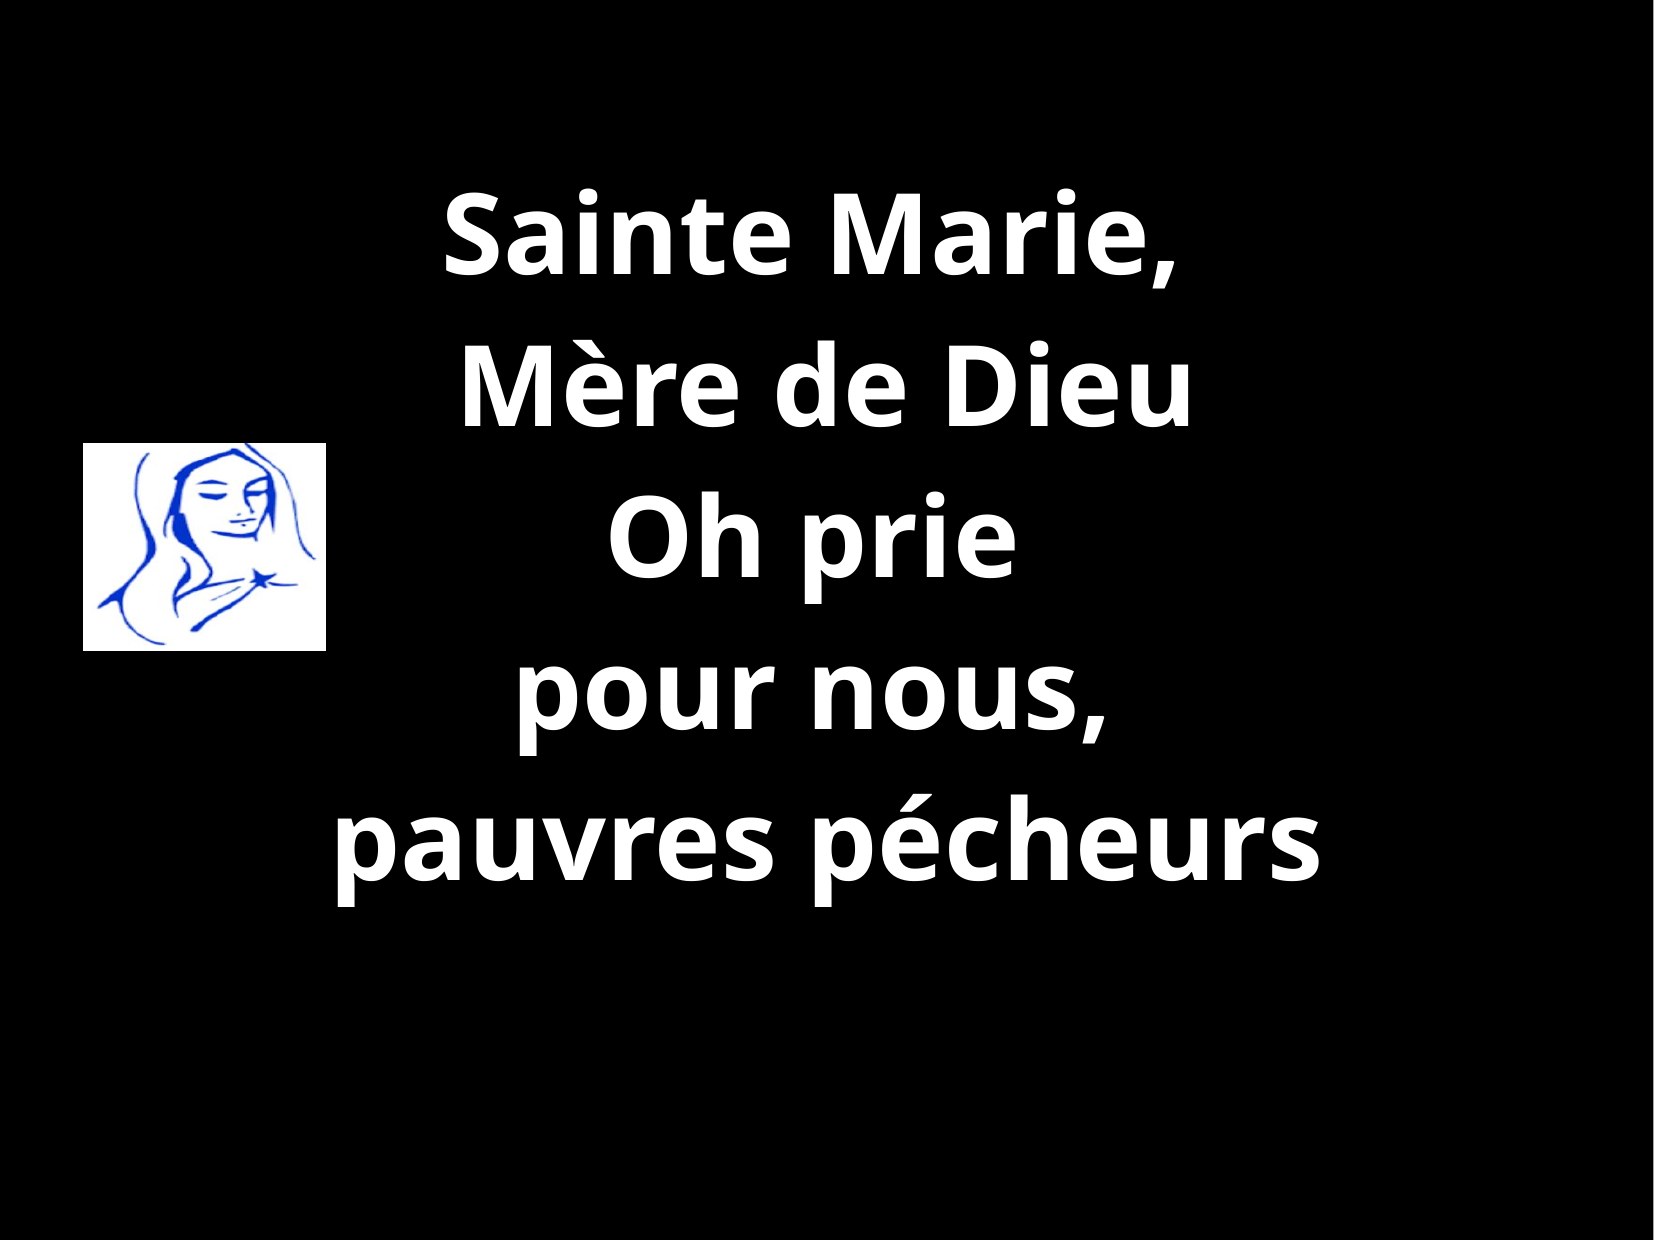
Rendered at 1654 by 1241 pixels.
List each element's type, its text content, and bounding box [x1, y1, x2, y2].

subtitle Sainte Marie, Mère de Dieu Oh prie pour nous, pauvres pécheurs [23, 0, 1630, 1236]
picture [83, 443, 326, 652]
